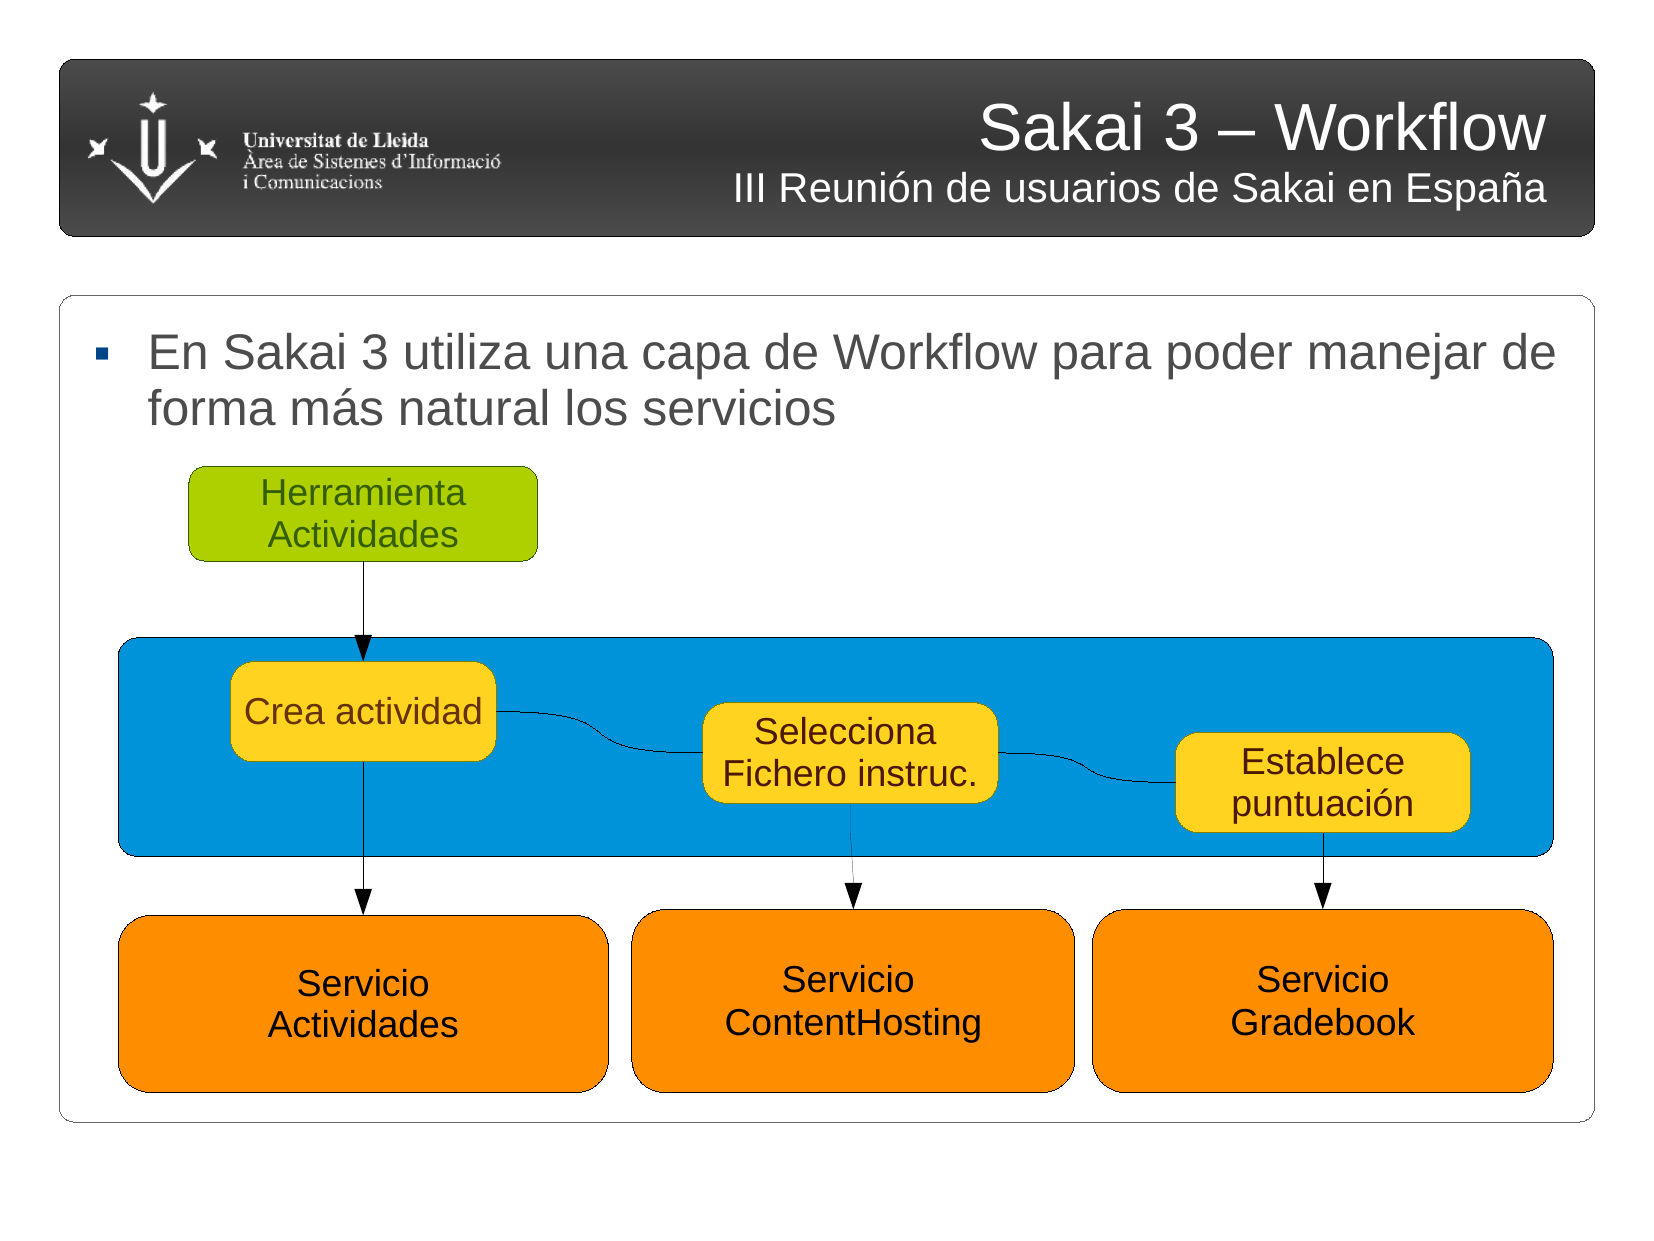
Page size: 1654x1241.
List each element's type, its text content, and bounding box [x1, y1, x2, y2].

text_box Servicio Gradebook [1092, 909, 1554, 1093]
text_box Herramienta Actividades [188, 466, 538, 562]
text_box Establece puntuación [1175, 732, 1471, 833]
text_box Selecciona Fichero instruc. [702, 702, 999, 804]
list En Sakai 3 utiliza una capa de Workflow para poder manejar de forma más natural los servicios [76, 324, 1565, 1108]
title Sakai 3 – Workflow III Reunión de usuarios de Sakai en España [501, 84, 1548, 218]
text_box Servicio ContentHosting [631, 909, 1075, 1093]
picture [64, 75, 530, 225]
text_box Crea actividad [230, 661, 497, 762]
text_box Servicio Actividades [118, 915, 609, 1093]
